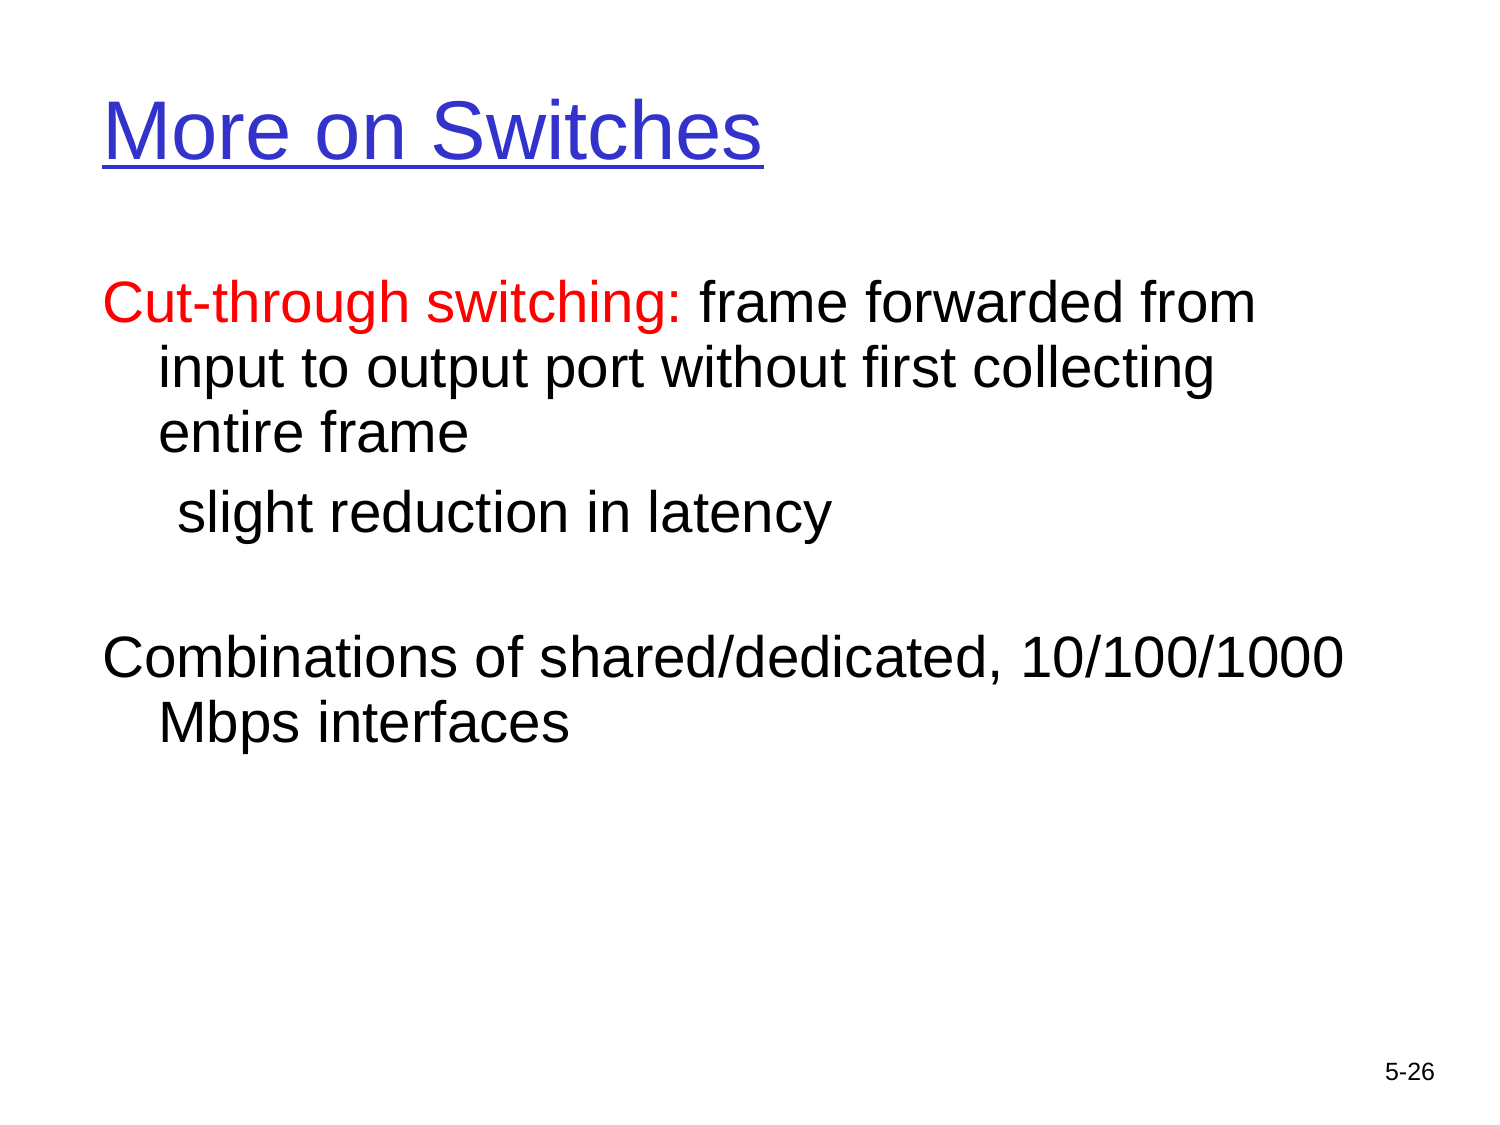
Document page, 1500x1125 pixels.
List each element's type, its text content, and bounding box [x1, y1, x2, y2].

list Cut-through switching: frame forwarded from input to output port without first collecting entire frame slight reduction in latency Combinations of shared/dedicated, 10/100/1000 Mbps interfaces [87, 262, 1363, 1026]
title More on Switches [87, 37, 1363, 225]
